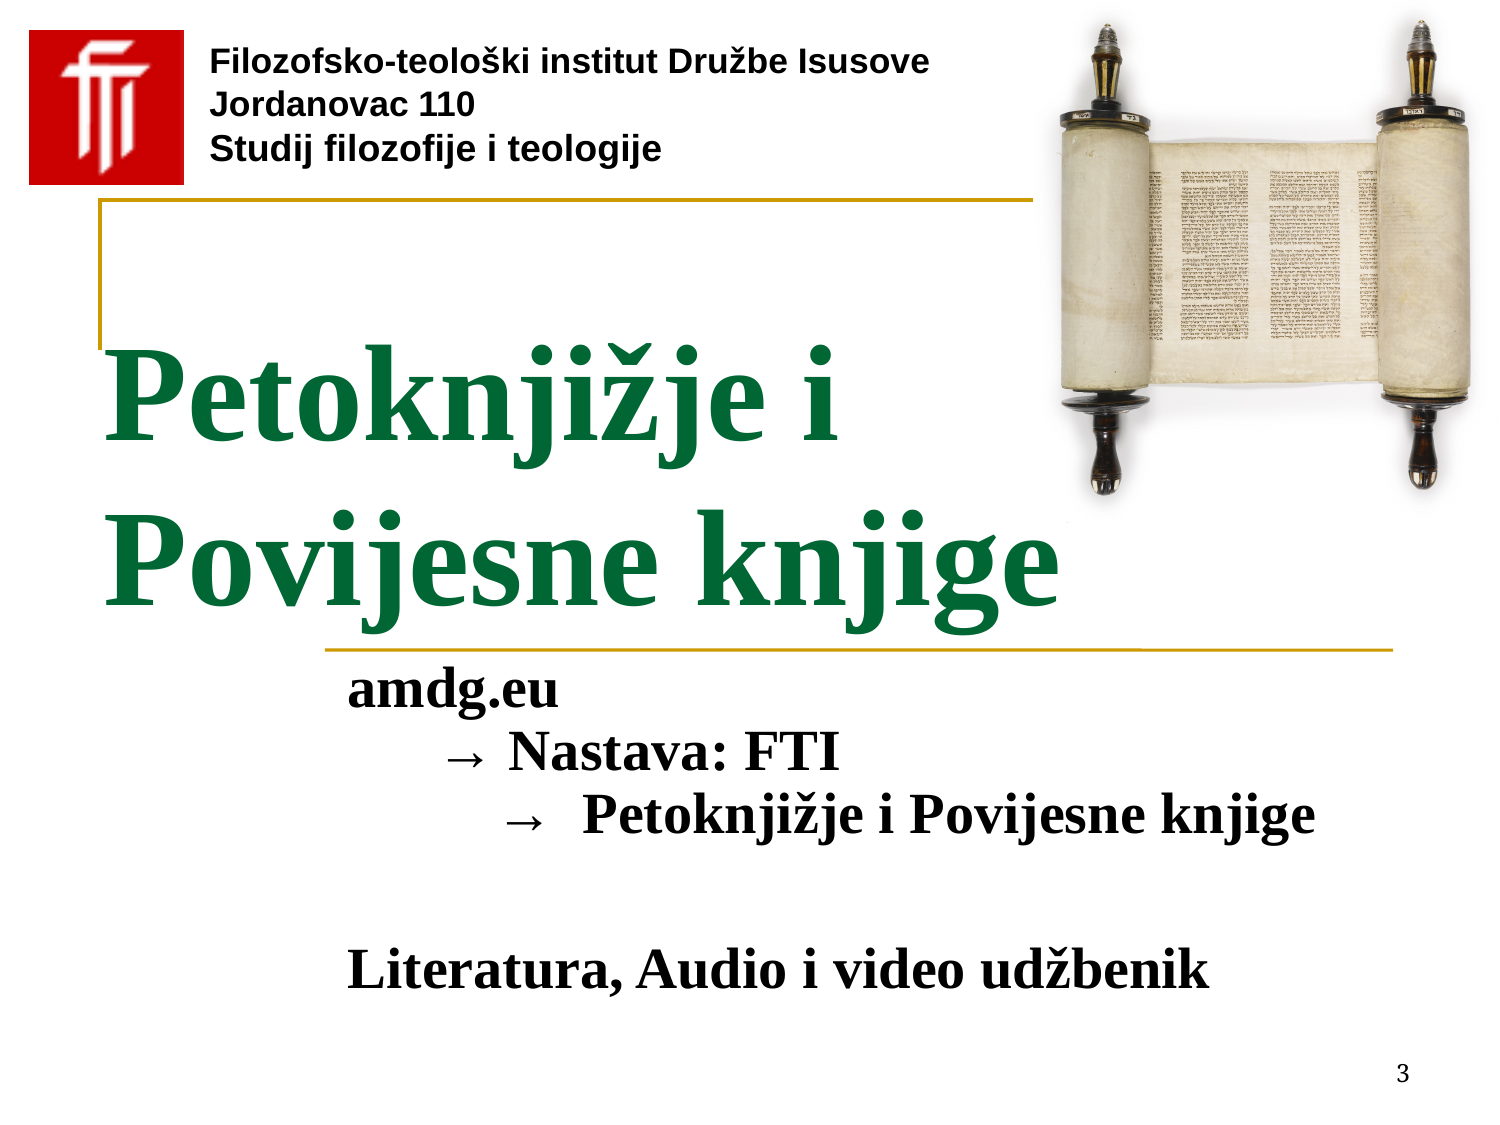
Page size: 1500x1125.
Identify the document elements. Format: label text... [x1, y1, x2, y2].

picture [1033, 0, 1500, 532]
picture [29, 30, 184, 185]
title Petoknjižje i Povijesne knjige [88, 295, 1375, 650]
text_box Filozofsko-teološki institut Družbe Isusove Jordanovac 110 Studij filozofije i teologije [194, 30, 963, 177]
subtitle amdg.eu → Nastava: FTI → Petoknjižje i Povijesne knjige Literatura, Audio i video udžbenik [295, 649, 1500, 1125]
